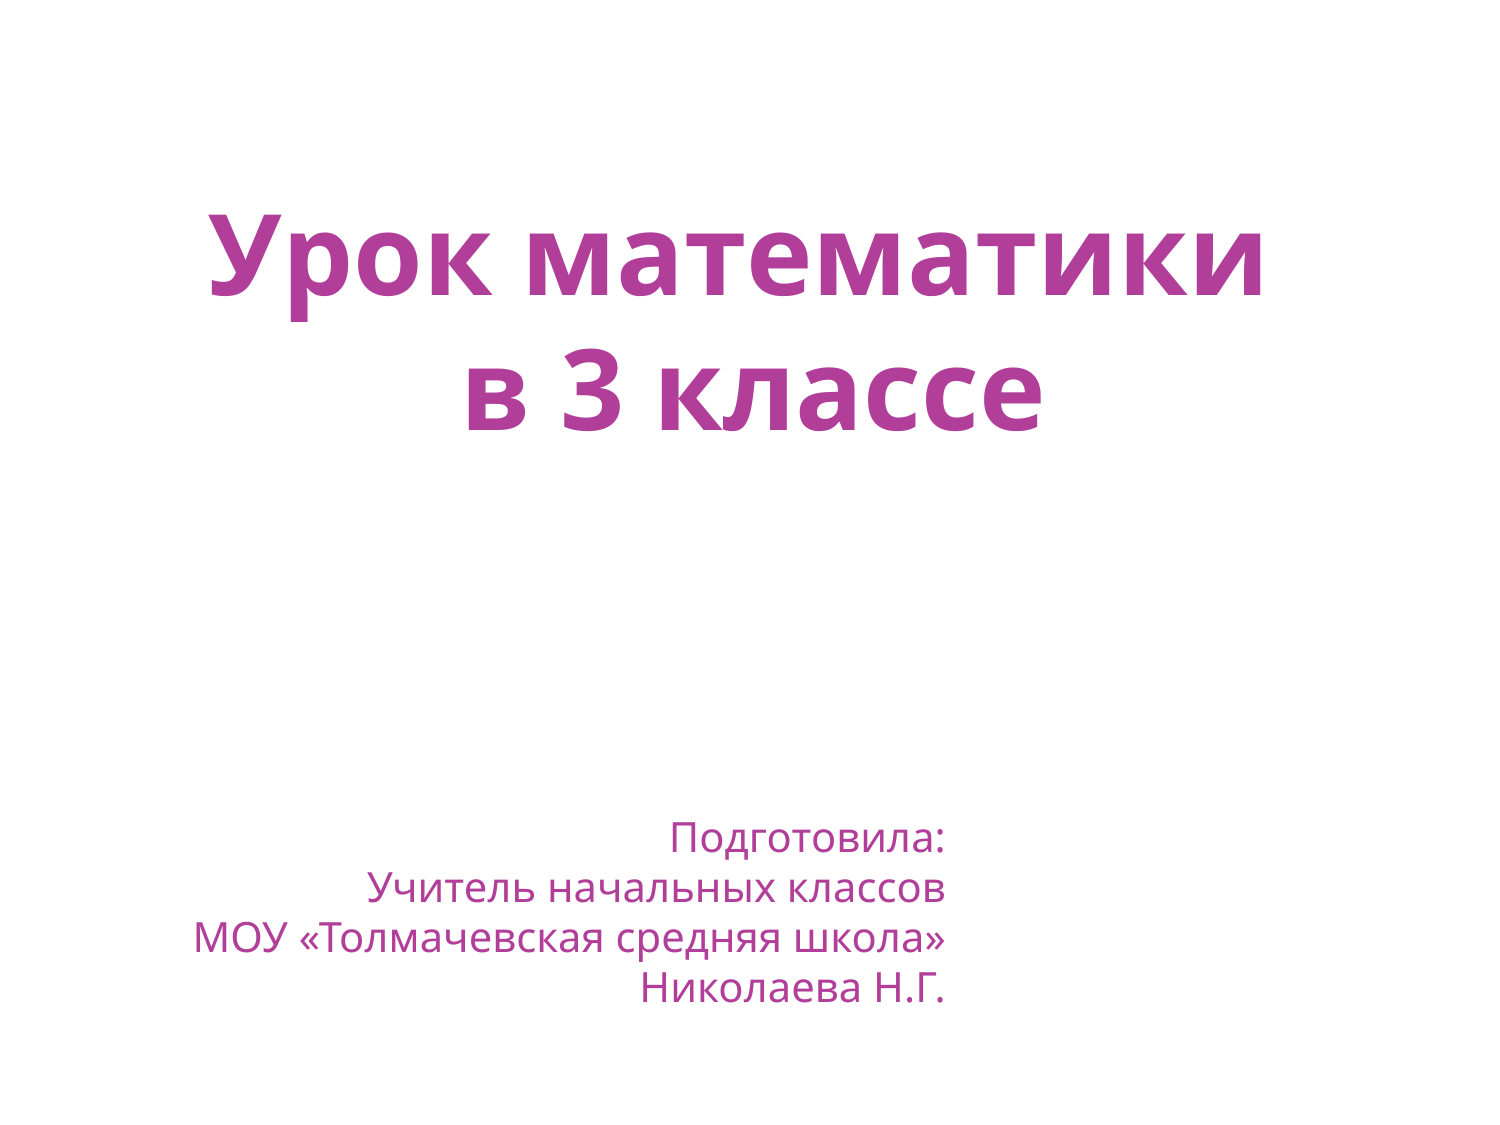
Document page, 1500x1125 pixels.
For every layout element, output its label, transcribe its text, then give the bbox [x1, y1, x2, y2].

subtitle Подготовила: Учитель начальных классов МОУ «Толмачевская средняя школа» Николаева Н.Г. [177, 803, 1462, 1032]
title Урок математики в 3 классе [112, 175, 1395, 633]
